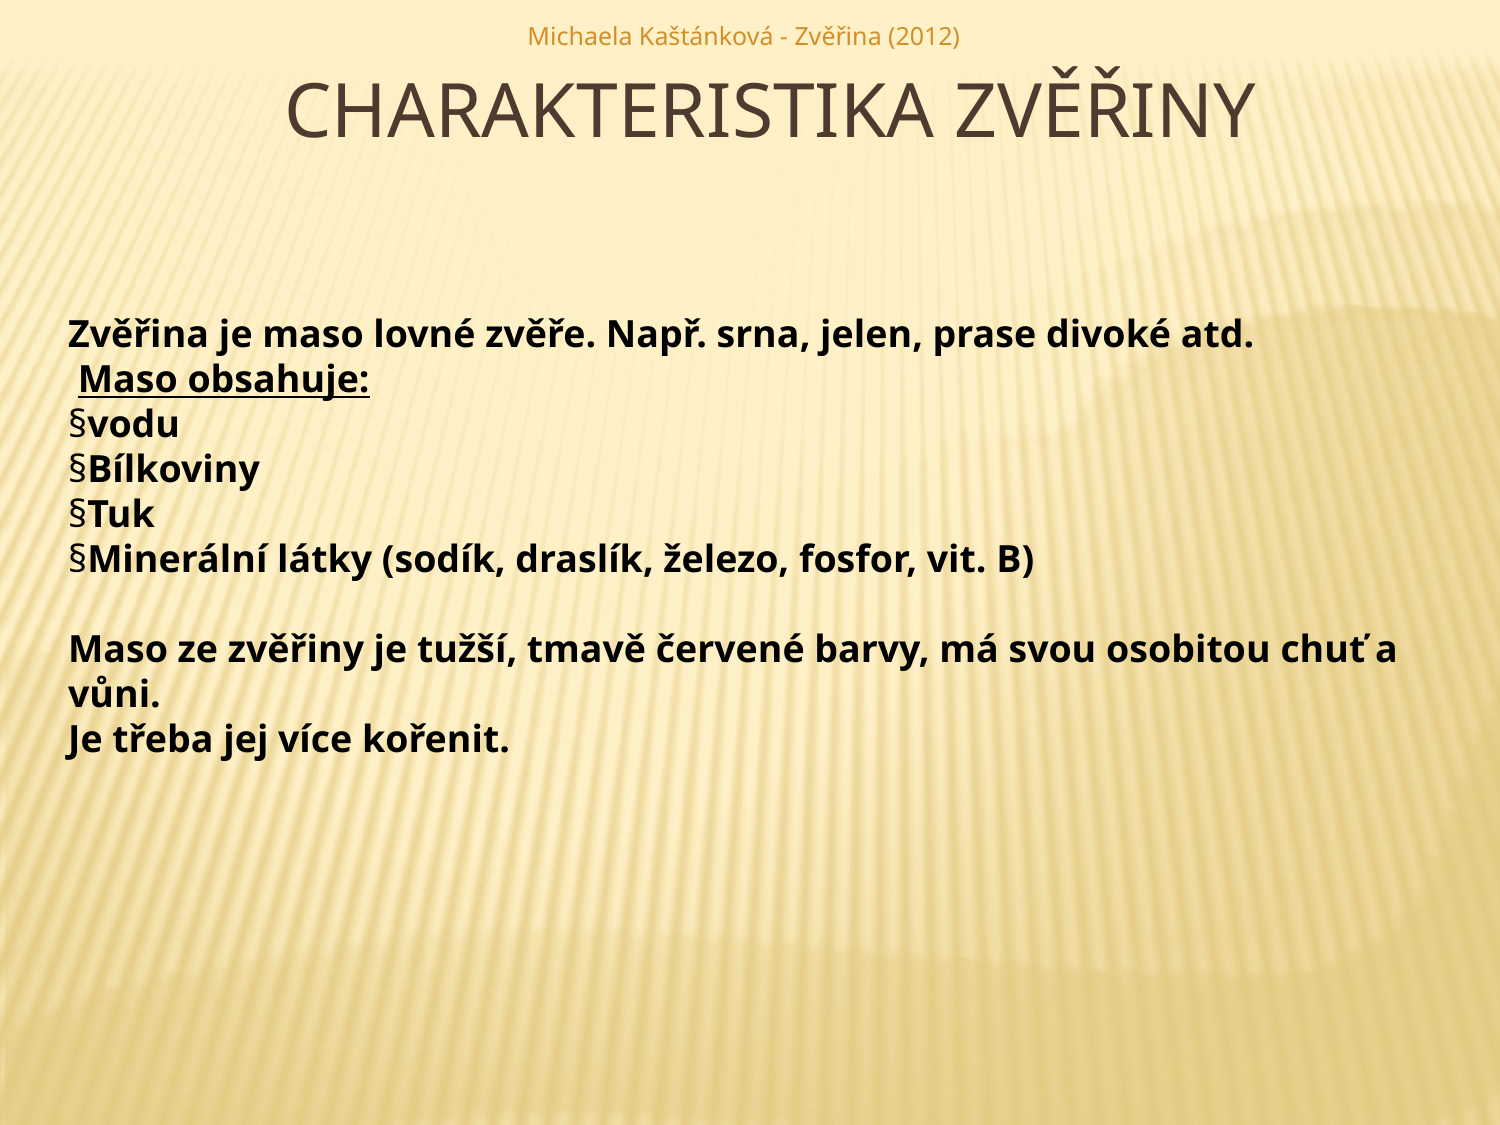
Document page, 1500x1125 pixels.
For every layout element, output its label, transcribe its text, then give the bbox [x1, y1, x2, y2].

title Charakteristika zvěřiny [76, 54, 1465, 185]
subtitle [176, 736, 183, 748]
text_box Michaela Kaštánková - Zvěřina (2012) [512, 12, 1459, 60]
subtitle [76, 196, 1465, 1012]
text_box Zvěřina je maso lovné zvěře. Např. srna, jelen, prase divoké atd. Maso obsahuje: vodu Bílkoviny Tuk Minerální látky (sodík, draslík, železo, fosfor, vit. B) Maso ze zvěřiny je tužší, tmavě červené barvy, má svou osobitou chuť a vůni. Je třeba jej více kořenit. [53, 302, 1459, 728]
